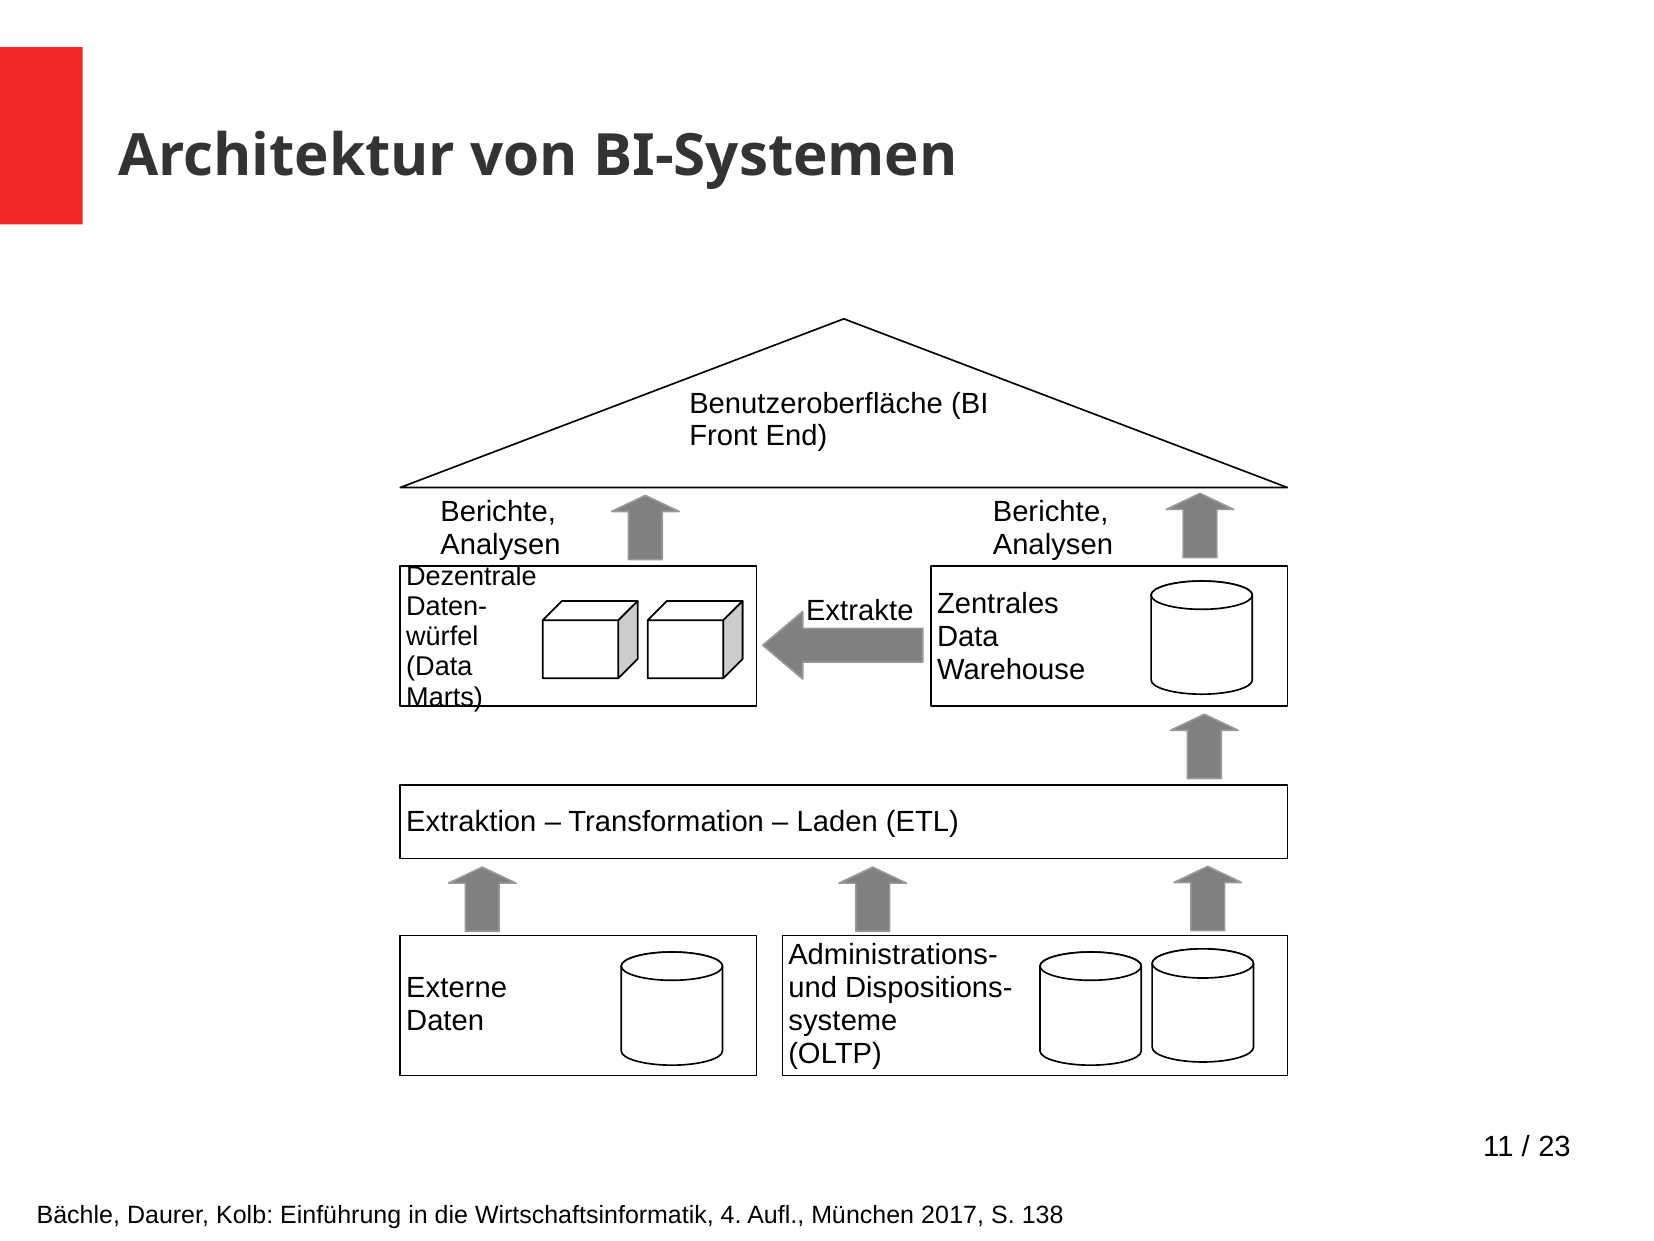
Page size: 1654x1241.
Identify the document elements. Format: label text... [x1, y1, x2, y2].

title Architektur von BI-Systemen [118, 49, 1571, 257]
text_box Zentrales Data Warehouse [931, 568, 1109, 705]
text_box [448, 867, 516, 932]
text_box [1170, 714, 1239, 779]
text_box [1181, 493, 1234, 558]
text_box [647, 601, 743, 679]
text_box [628, 495, 680, 560]
text_box Externe Daten [400, 935, 549, 1072]
text_box [621, 968, 723, 1066]
text_box [762, 621, 803, 680]
text_box Berichte, Analysen [434, 487, 628, 569]
text_box [549, 601, 638, 679]
text_box Berichte, Analysen [986, 487, 1181, 569]
text_box [1040, 967, 1142, 1066]
text_box [838, 867, 907, 932]
text_box Dezentrale Daten-würfel (Data Marts) [400, 555, 549, 718]
text_box Administrations- und Dispositions-systeme (OLTP) [782, 932, 1033, 1076]
text_box Extrakte [791, 586, 932, 667]
text_box Benutzeroberfläche (BI Front End) [683, 351, 1017, 488]
text_box [1152, 965, 1254, 1062]
text_box Extraktion – Transformation – Laden (ETL) [400, 784, 1288, 859]
text_box [1173, 866, 1242, 931]
text_box [1151, 597, 1253, 695]
text_box Bächle, Daurer, Kolb: Einführung in die Wirtschaftsinformatik, 4. Aufl., München 2017, S. 138 [21, 1193, 1084, 1237]
